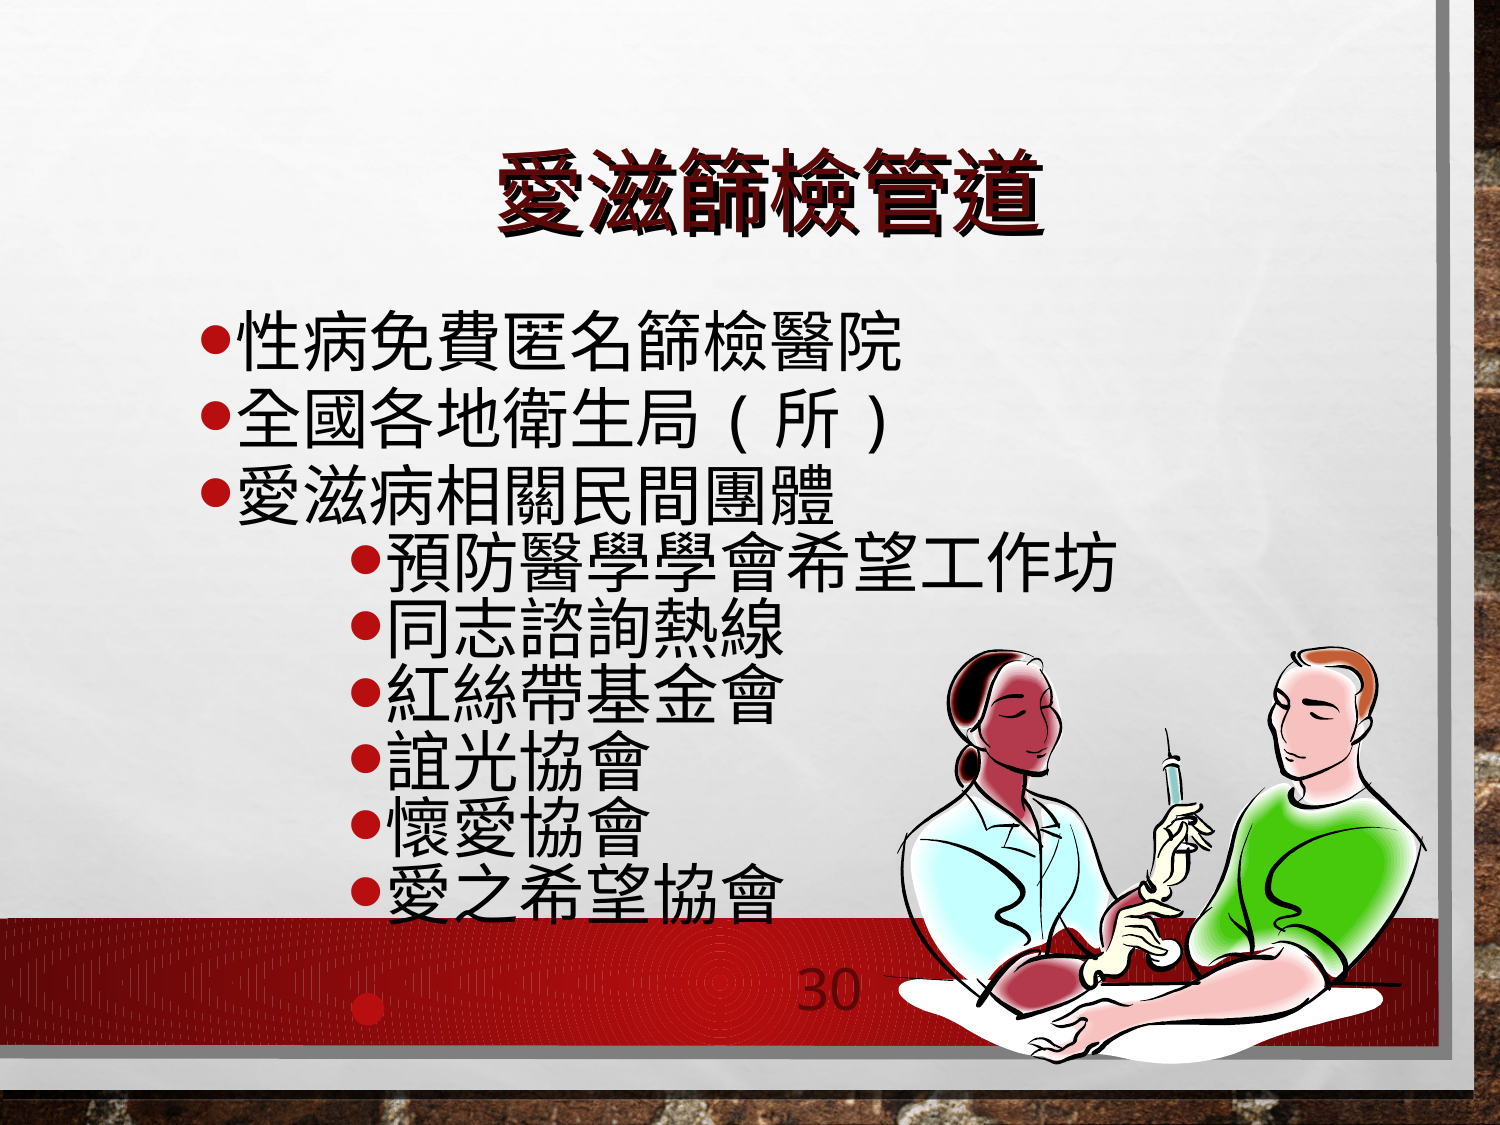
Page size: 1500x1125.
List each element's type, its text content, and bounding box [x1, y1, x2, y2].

text_box 30 [773, 944, 878, 1027]
list 性病免費匿名篩檢醫院 全國各地衛生局(所) 愛滋病相關民間團體 預防醫學學會希望工作坊 同志諮詢熱線 紅絲帶基金會 誼光協會 懷愛協會 愛之希望協會 [183, 314, 1353, 976]
title 愛滋篩檢管道 [312, 101, 1223, 290]
picture [878, 644, 1428, 1071]
